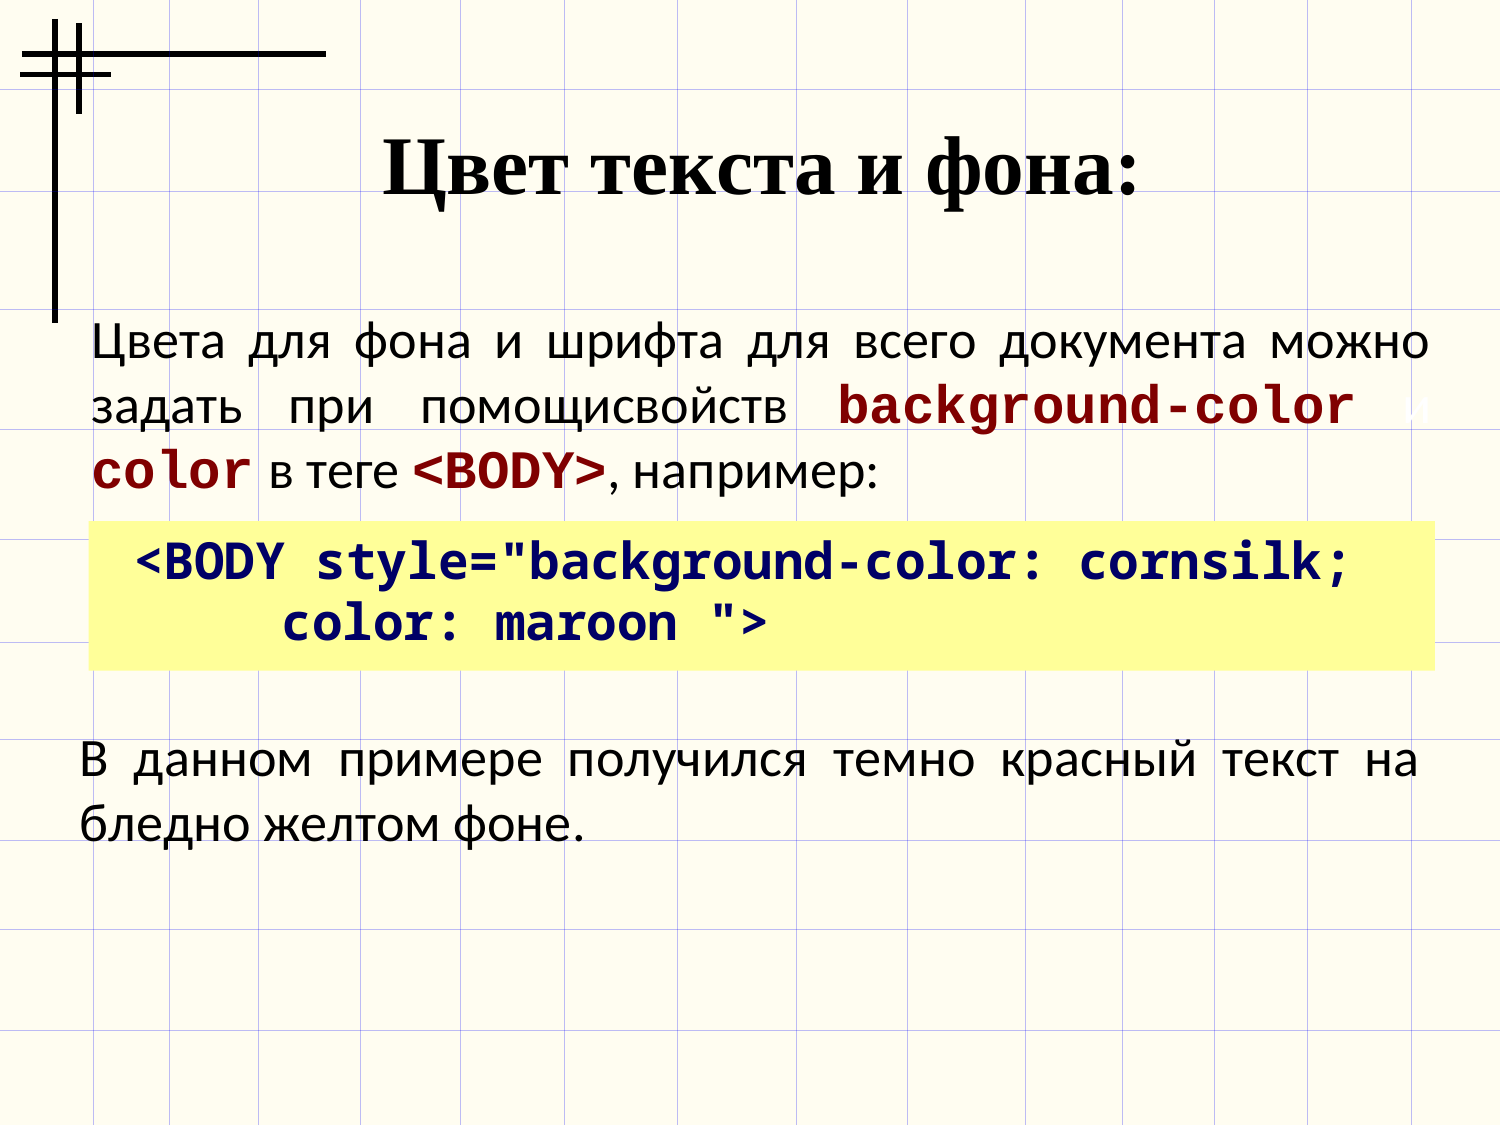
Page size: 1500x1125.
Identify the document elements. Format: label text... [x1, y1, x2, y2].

text_box Цвета для фона и шрифта для всего документа можно задать при помощисвойств background-color и color в теге <BODY>, например: [76, 296, 1447, 507]
title Цвет текста и фона: [67, 88, 1418, 234]
list <BODY style="background-color: cornsilk; color: maroon "> [88, 521, 1435, 671]
text_box В данном примере получился темно красный текст на бледно желтом фоне. [64, 715, 1435, 861]
